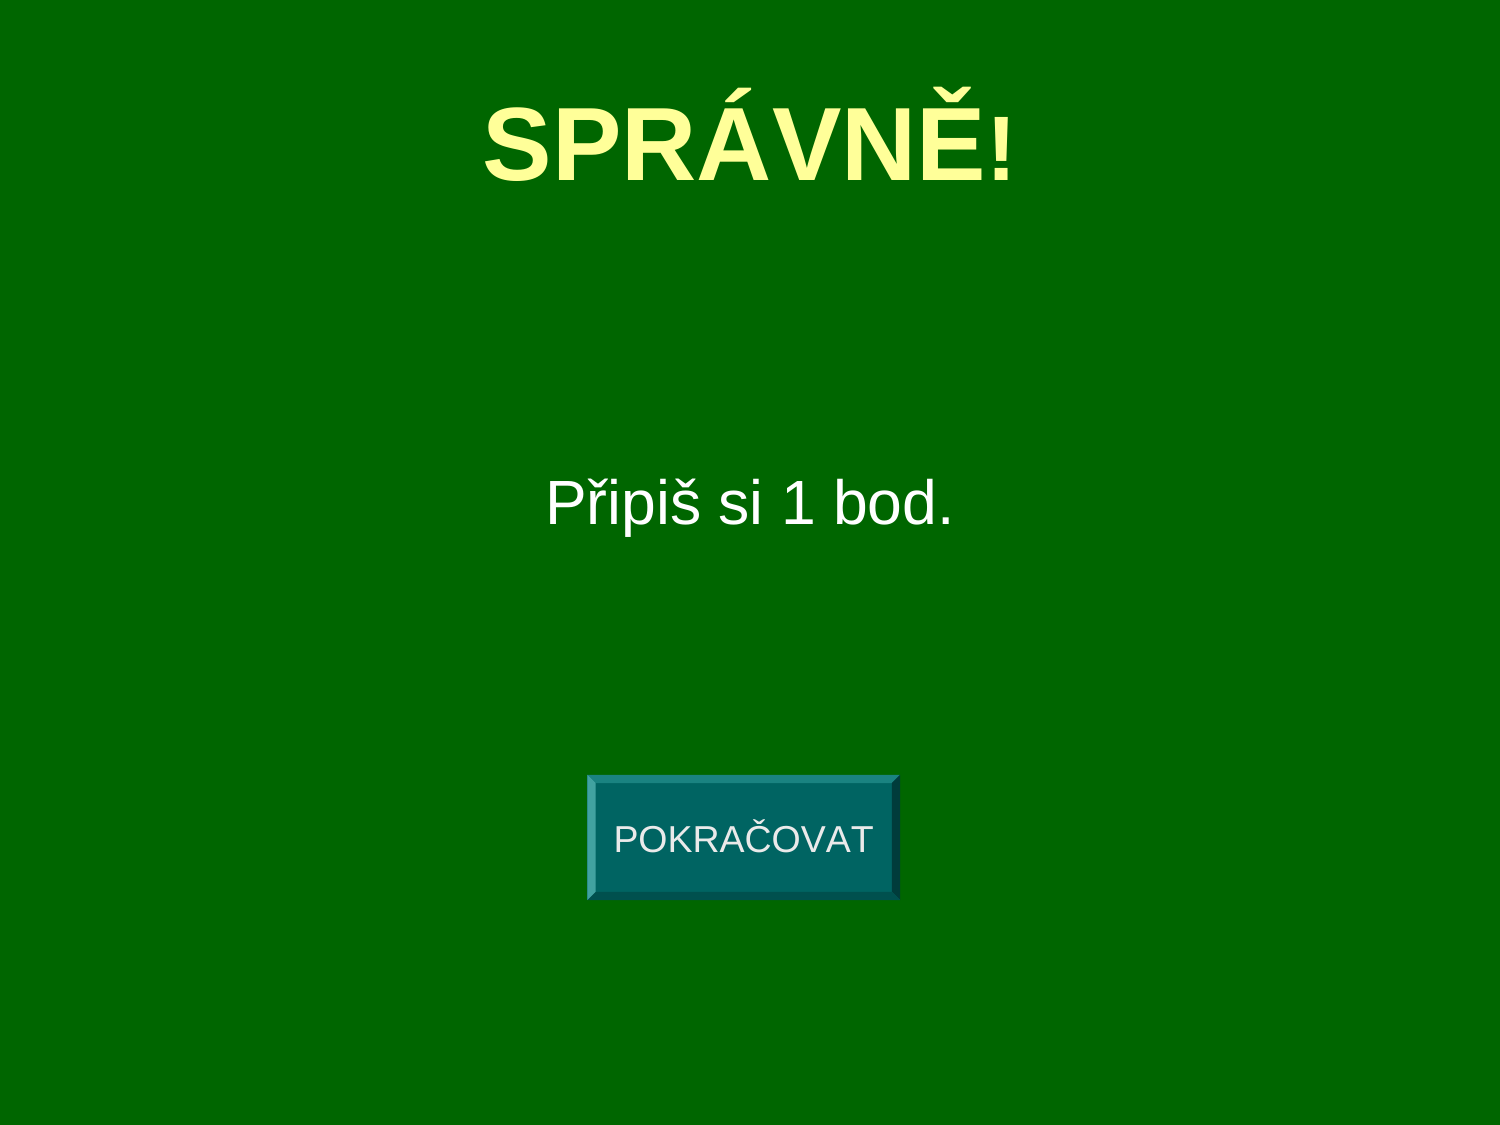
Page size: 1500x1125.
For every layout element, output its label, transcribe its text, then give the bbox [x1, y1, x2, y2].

title SPRÁVNĚ! [75, 45, 1426, 233]
title 18. Kde se nachází Suezský průplav? [588, 774, 899, 784]
list Připiš si 1 bod. [75, 262, 1426, 1006]
text_box POKRAČOVAT [596, 784, 891, 891]
